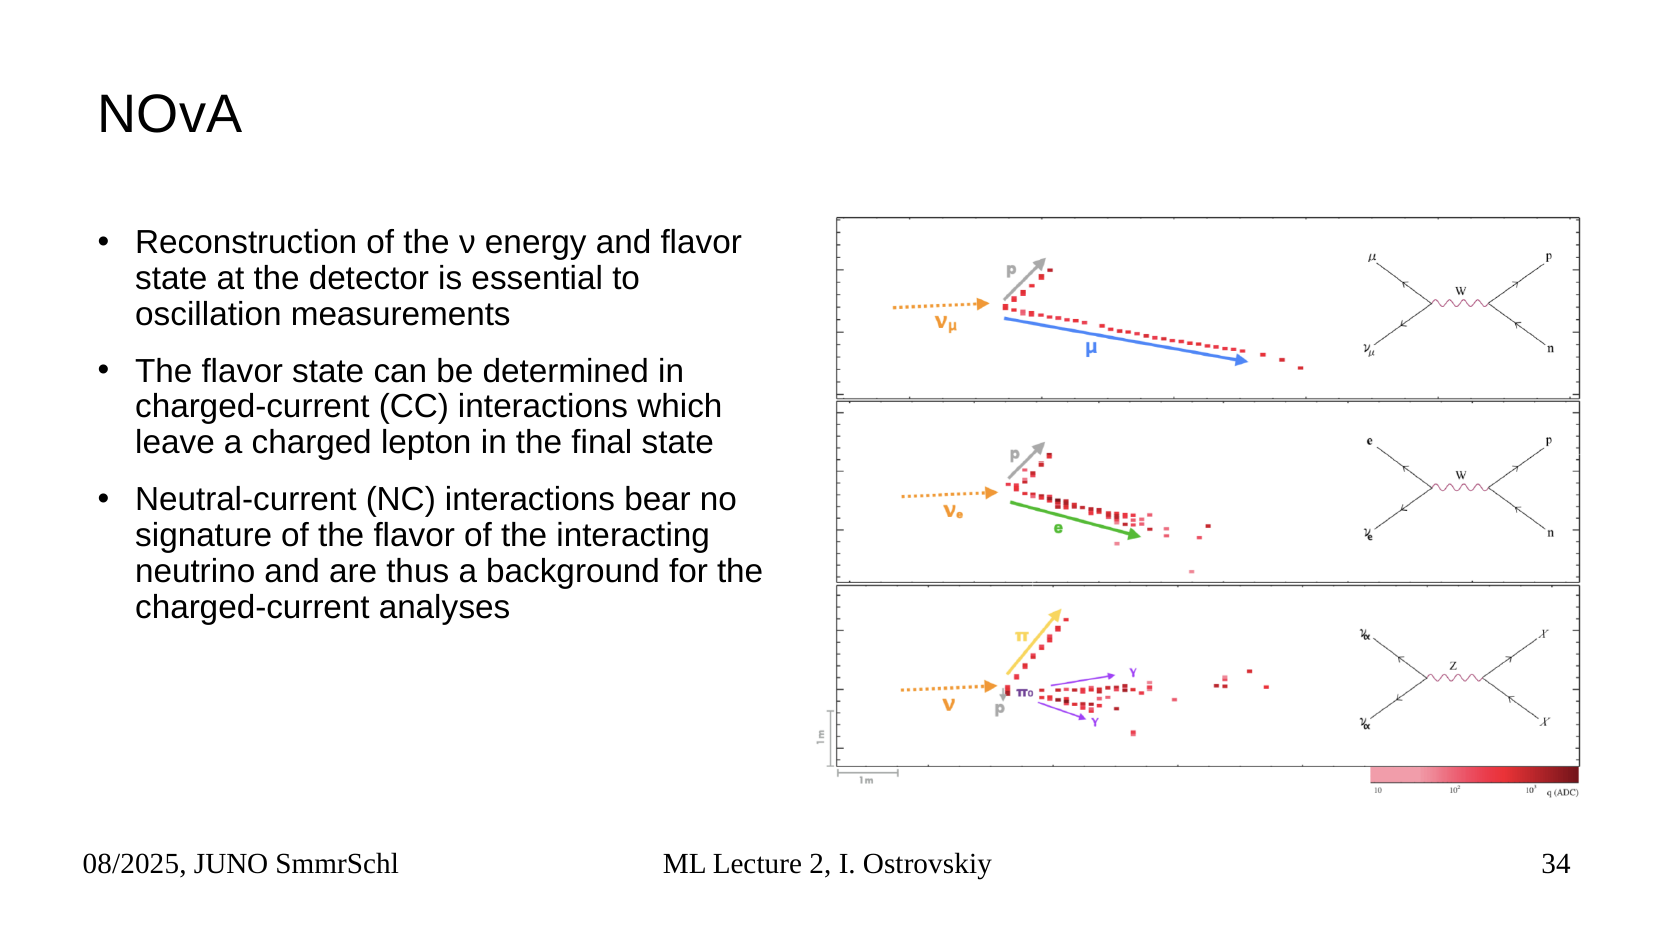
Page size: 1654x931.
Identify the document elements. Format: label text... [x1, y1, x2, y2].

list Reconstruction of the ν energy and flavor state at the detector is essential to oscillation measurements The flavor state can be determined in charged-current (CC) interactions which leave a charged lepton in the final state Neutral-current (NC) interactions bear no signature of the flavor of the interacting neutrino and are thus a background for the charged-current analyses [82, 217, 803, 758]
title NOvA [82, 37, 1571, 193]
picture [803, 201, 1601, 806]
